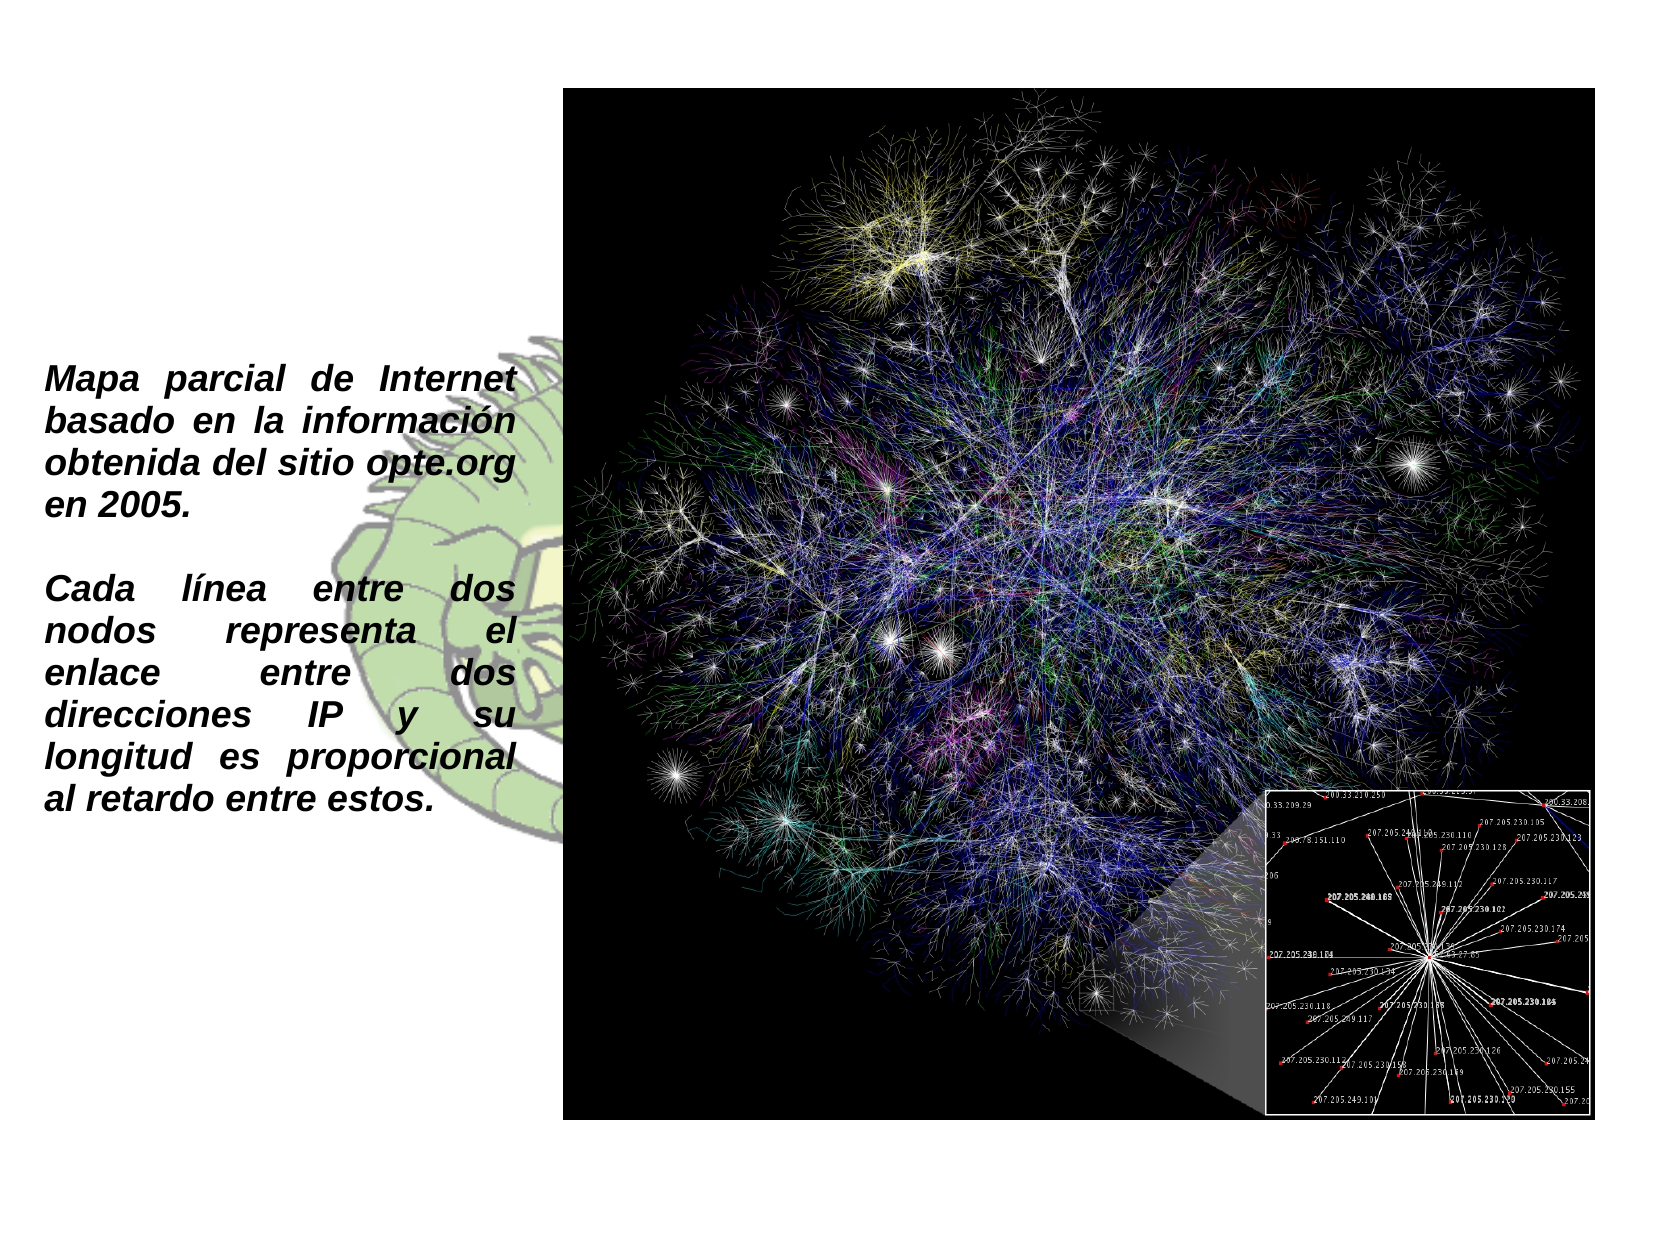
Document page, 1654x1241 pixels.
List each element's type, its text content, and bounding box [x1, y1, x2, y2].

picture [436, 88, 1595, 1120]
text_box Mapa parcial de Internet basado en la información obtenida del sitio opte.org en 2005. Cada línea entre dos nodos representa el enlace entre dos direcciones IP y su longitud es proporcional al retardo entre estos. [29, 350, 532, 827]
